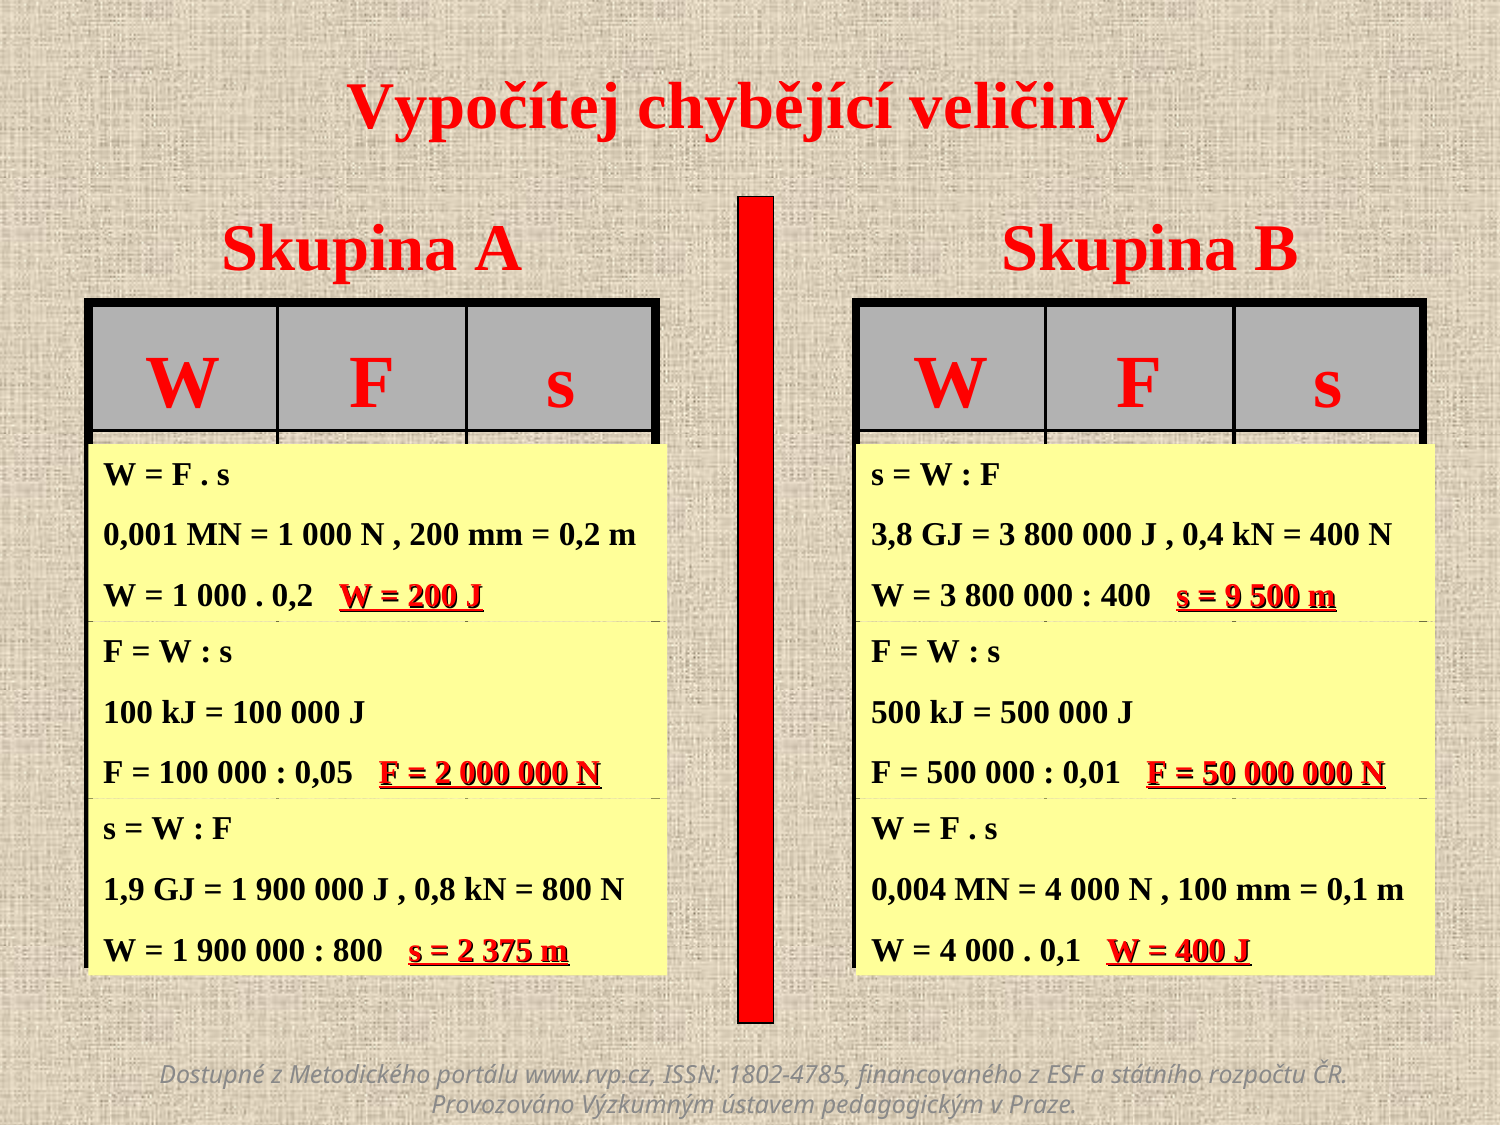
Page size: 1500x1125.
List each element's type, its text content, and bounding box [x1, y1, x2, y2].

text_box [738, 196, 774, 1023]
table_cell ? [93, 432, 276, 444]
text_box W = F . s 0,004 MN = 4 000 N , 100 mm = 0,1 m W = 4 000 . 0,1 W = 400 J [856, 799, 1435, 976]
table_cell 200 mm [468, 432, 651, 444]
text_box F = W : s 500 kJ = 500 000 J F = 500 000 : 0,01 F = 50 000 000 N [856, 622, 1435, 799]
text_box F = W : s 100 kJ = 100 000 J F = 100 000 : 0,05 F = 2 000 000 N [88, 621, 668, 798]
text_box Skupina A [206, 196, 582, 292]
table_header F [279, 307, 465, 429]
table_header F [1047, 307, 1232, 429]
table_header W [93, 307, 276, 429]
table_cell 3,8 GJ [860, 432, 1044, 444]
text_box Vypočítej chybějící veličiny [123, 54, 1353, 151]
table_cell ? [1236, 432, 1419, 444]
picture [0, 0, 1500, 1125]
text_box Skupina B [986, 196, 1362, 292]
table_header W [860, 307, 1044, 429]
text_box s = W : F 1,9 GJ = 1 900 000 J , 0,8 kN = 800 N W = 1 900 000 : 800 s = 2 375 m [88, 798, 668, 976]
table_cell 0,001 MN [279, 432, 465, 444]
text_box s = W : F 3,8 GJ = 3 800 000 J , 0,4 kN = 400 N W = 3 800 000 : 400 s = 9 500 m [856, 444, 1435, 622]
text_box W = F . s 0,001 MN = 1 000 N , 200 mm = 0,2 m W = 1 000 . 0,2 W = 200 J [88, 444, 668, 621]
table_header s [468, 307, 651, 429]
table_header s [1236, 307, 1419, 429]
table_cell 0,4 kN [1047, 432, 1232, 444]
